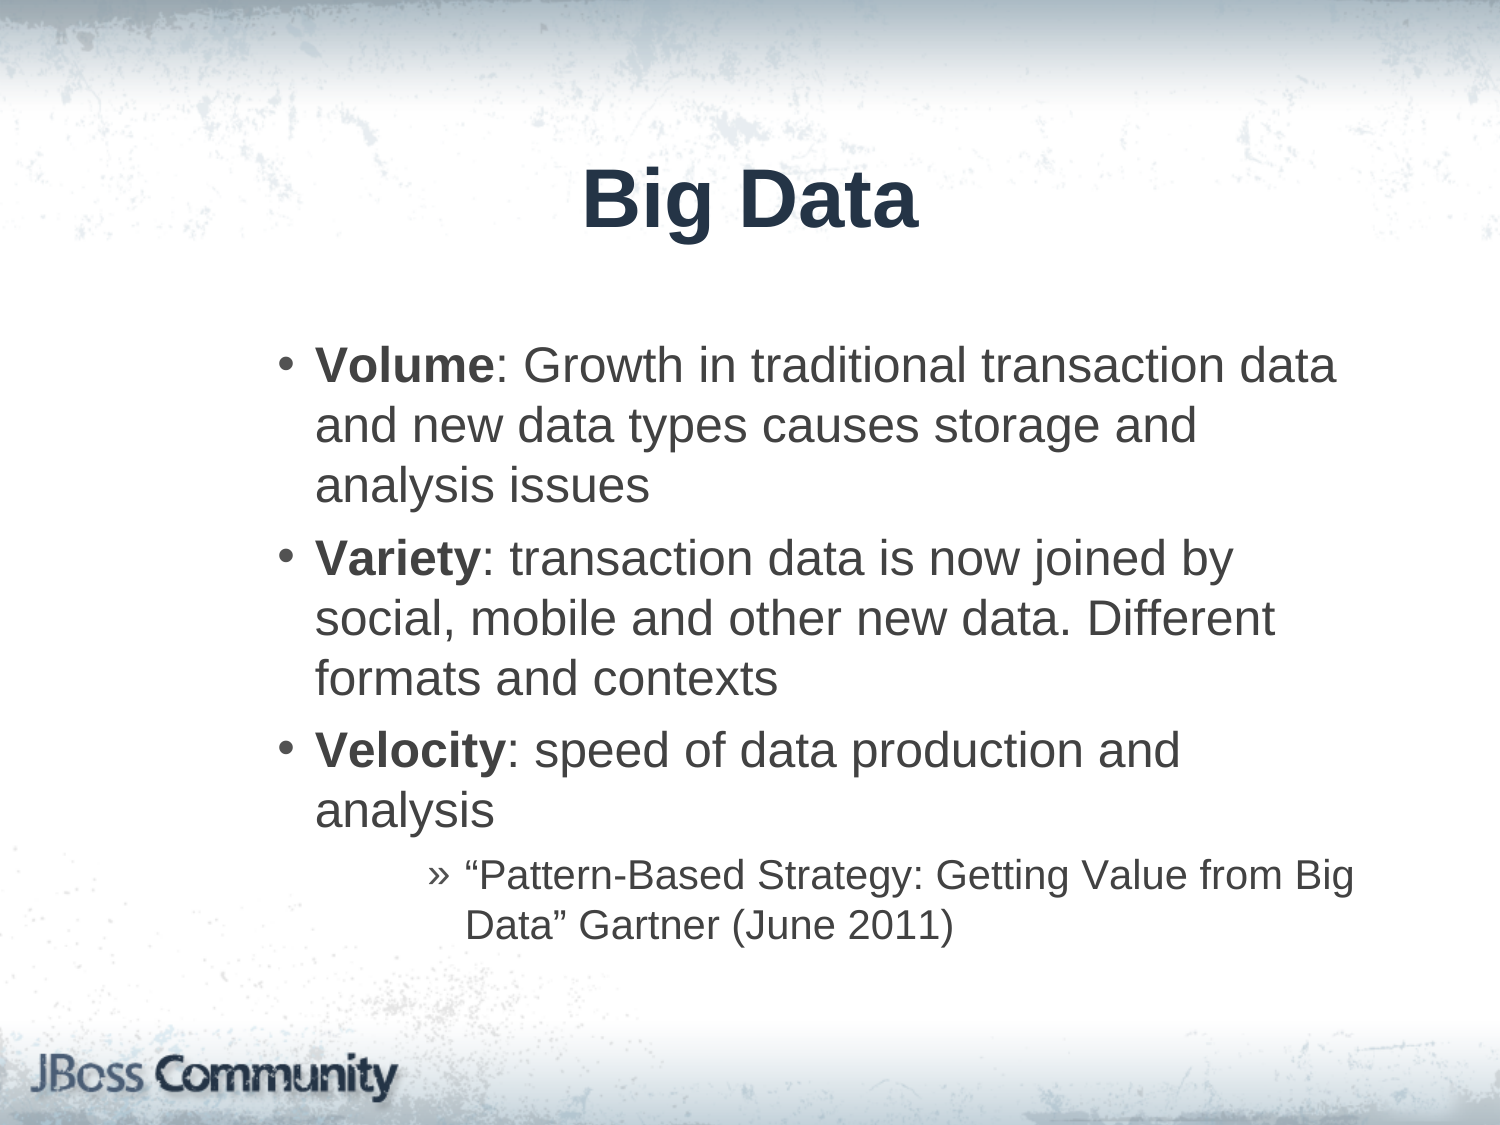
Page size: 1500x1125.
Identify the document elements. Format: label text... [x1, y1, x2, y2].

picture [0, 0, 1500, 1125]
list Volume: Growth in traditional transaction data and new data types causes storage and analysis issues Variety: transaction data is now joined by social, mobile and other new data. Different formats and contexts Velocity: speed of data production and analysis “Pattern-Based Strategy: Getting Value from Big Data” Gartner (June 2011) [112, 324, 1388, 1001]
title Big Data [112, 68, 1388, 320]
